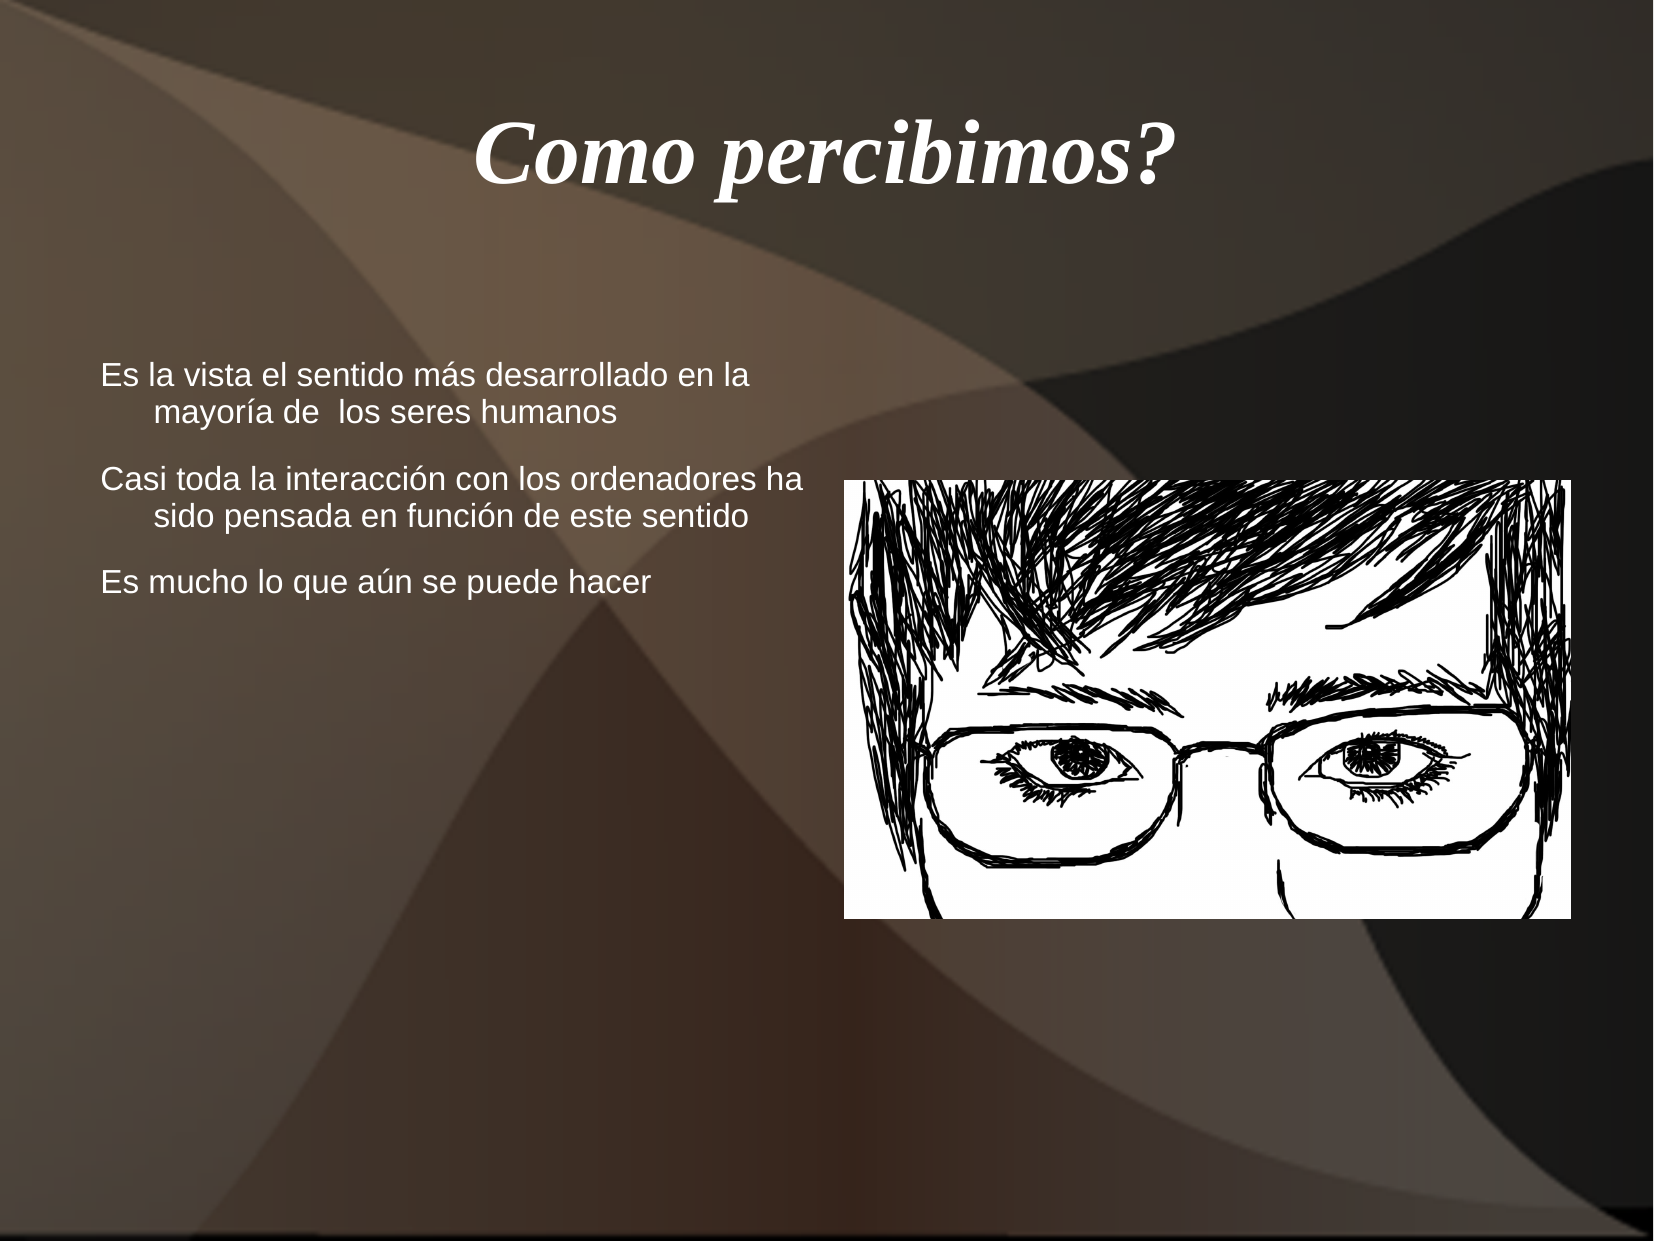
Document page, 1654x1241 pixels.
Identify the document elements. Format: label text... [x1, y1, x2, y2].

picture [0, 0, 1654, 1241]
list Es la vista el sentido más desarrollado en la mayoría de los seres humanos Casi toda la interacción con los ordenadores ha sido pensada en función de este sentido Es mucho lo que aún se puede hacer [82, 290, 809, 1109]
title Como percibimos? [82, 49, 1571, 257]
